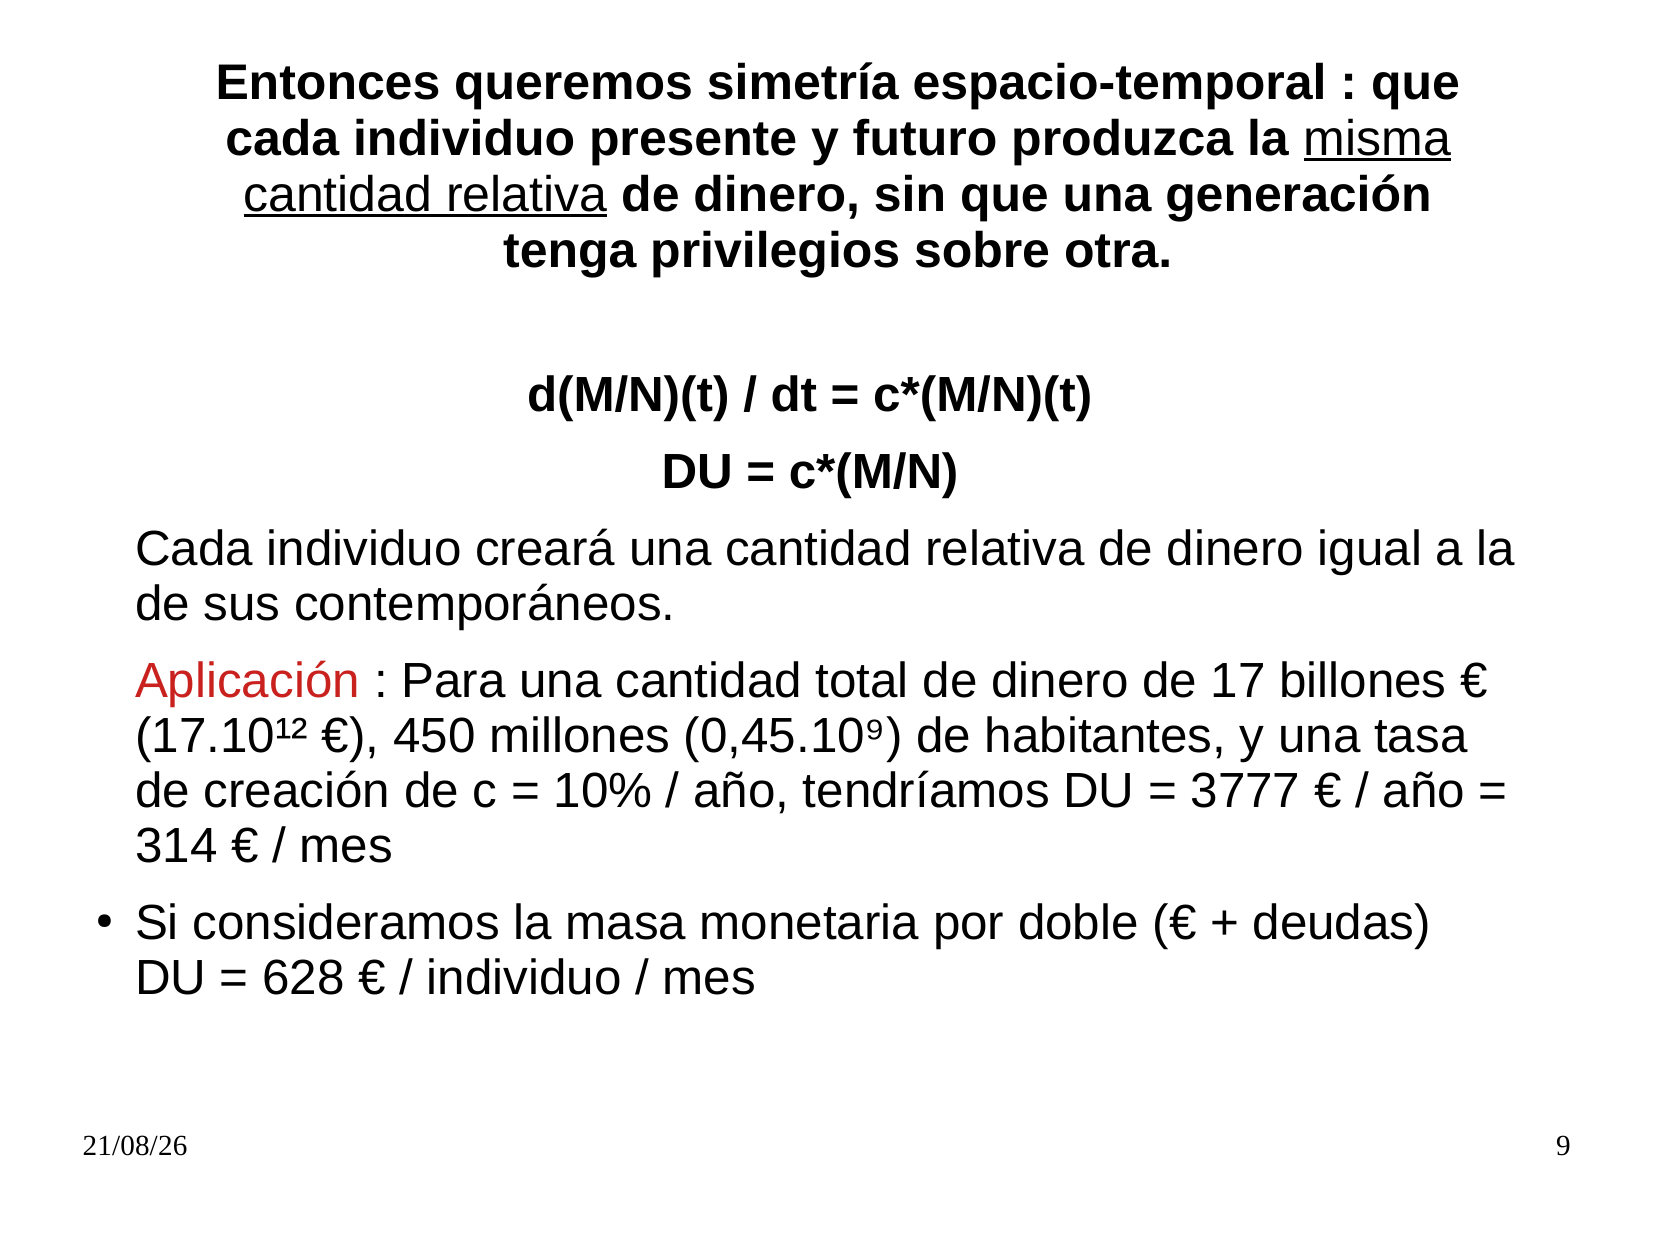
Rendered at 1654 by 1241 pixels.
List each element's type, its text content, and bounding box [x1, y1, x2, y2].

text_box Entonces queremos simetría espacio-temporal : que cada individuo presente y futuro produzca la misma cantidad relativa de dinero, sin que una generación tenga privilegios sobre otra. [200, 47, 1501, 370]
list d(M/N)(t) / dt = c*(M/N)(t) DU = c*(M/N) Cada individuo creará una cantidad relativa de dinero igual a la de sus contemporáneos. Aplicación : Para una cantidad total de dinero de 17 billones € (17.10¹² €), 450 millones (0,45.10⁹) de habitantes, y una tasa de creación de c = 10% / año, tendríamos DU = 3777 € / año = 314 € / mes Si consideramos la masa monetaria por doble (€ + deudas) DU = 628 € / individuo / mes [82, 290, 1538, 1010]
